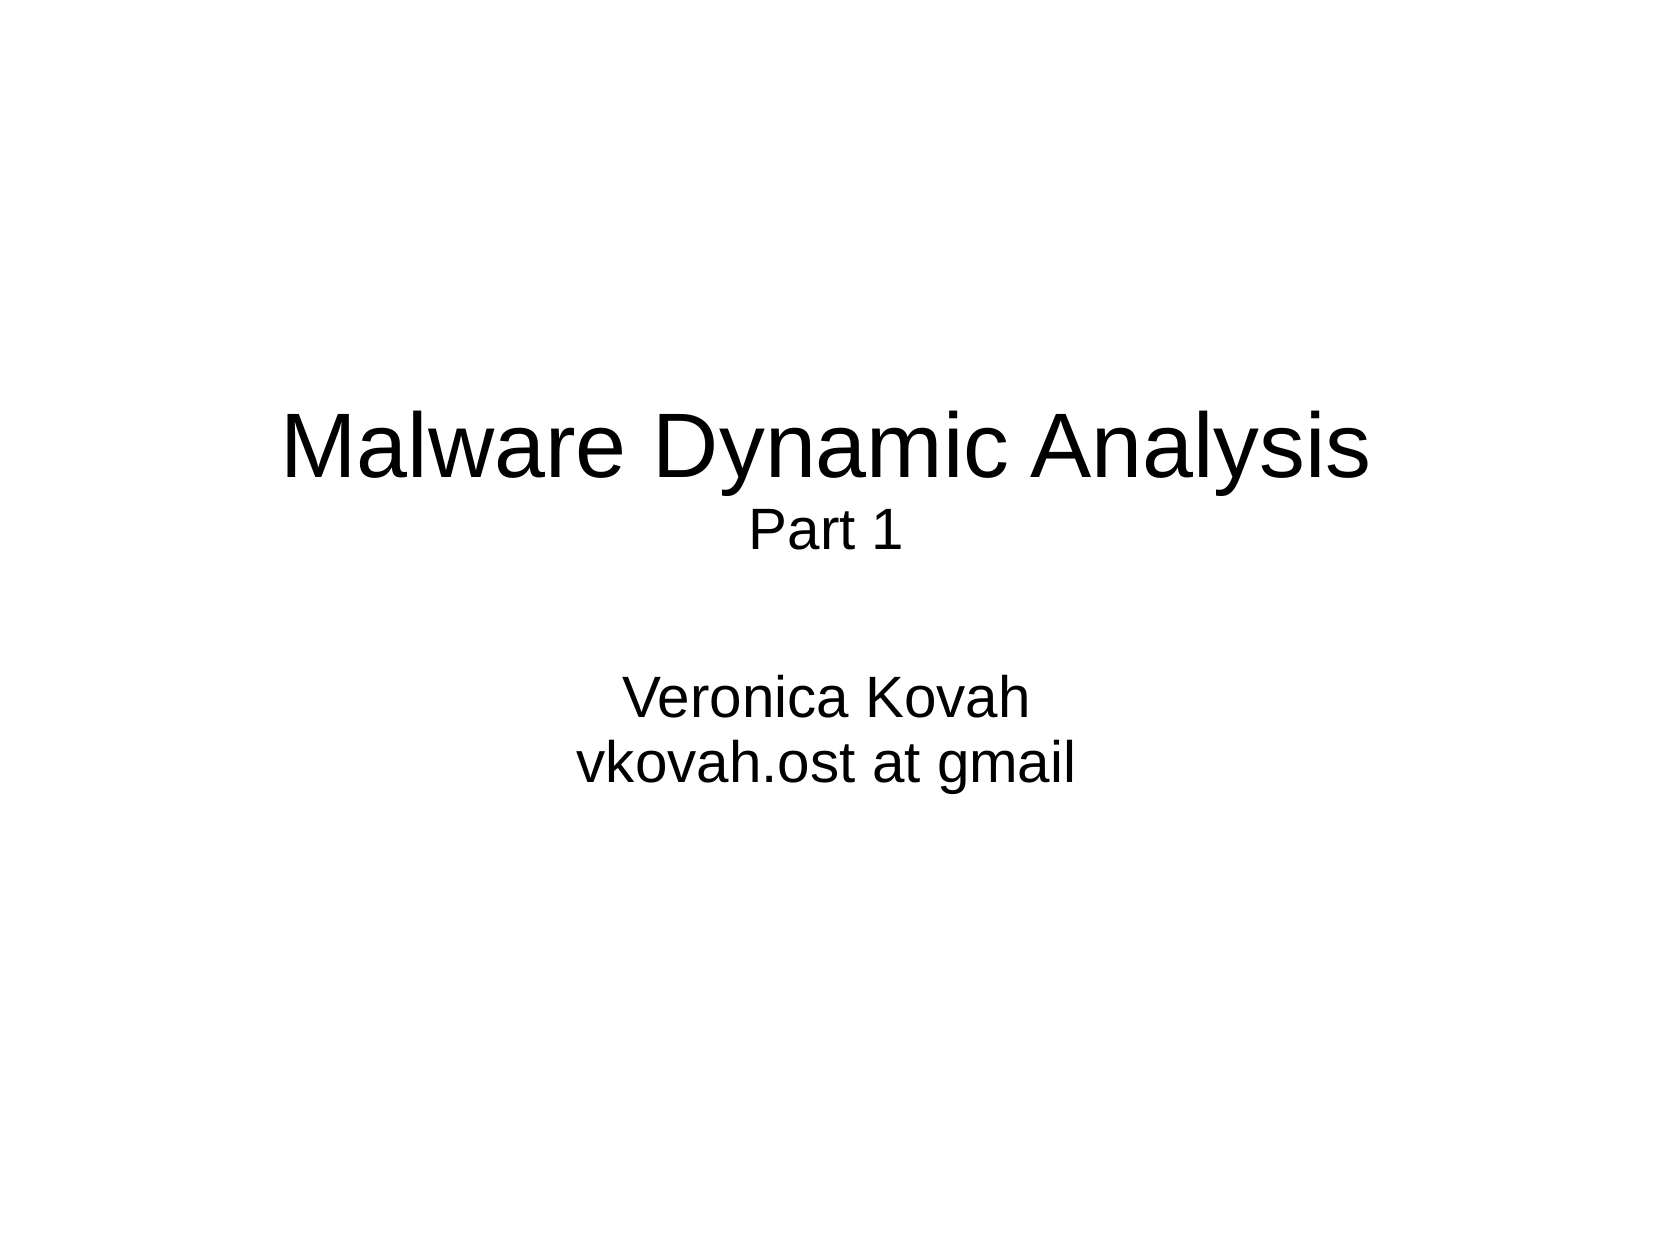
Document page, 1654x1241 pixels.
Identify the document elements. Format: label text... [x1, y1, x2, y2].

subtitle Malware Dynamic Analysis Part 1 Veronica Kovah vkovah.ost at gmail [82, 49, 1571, 1140]
